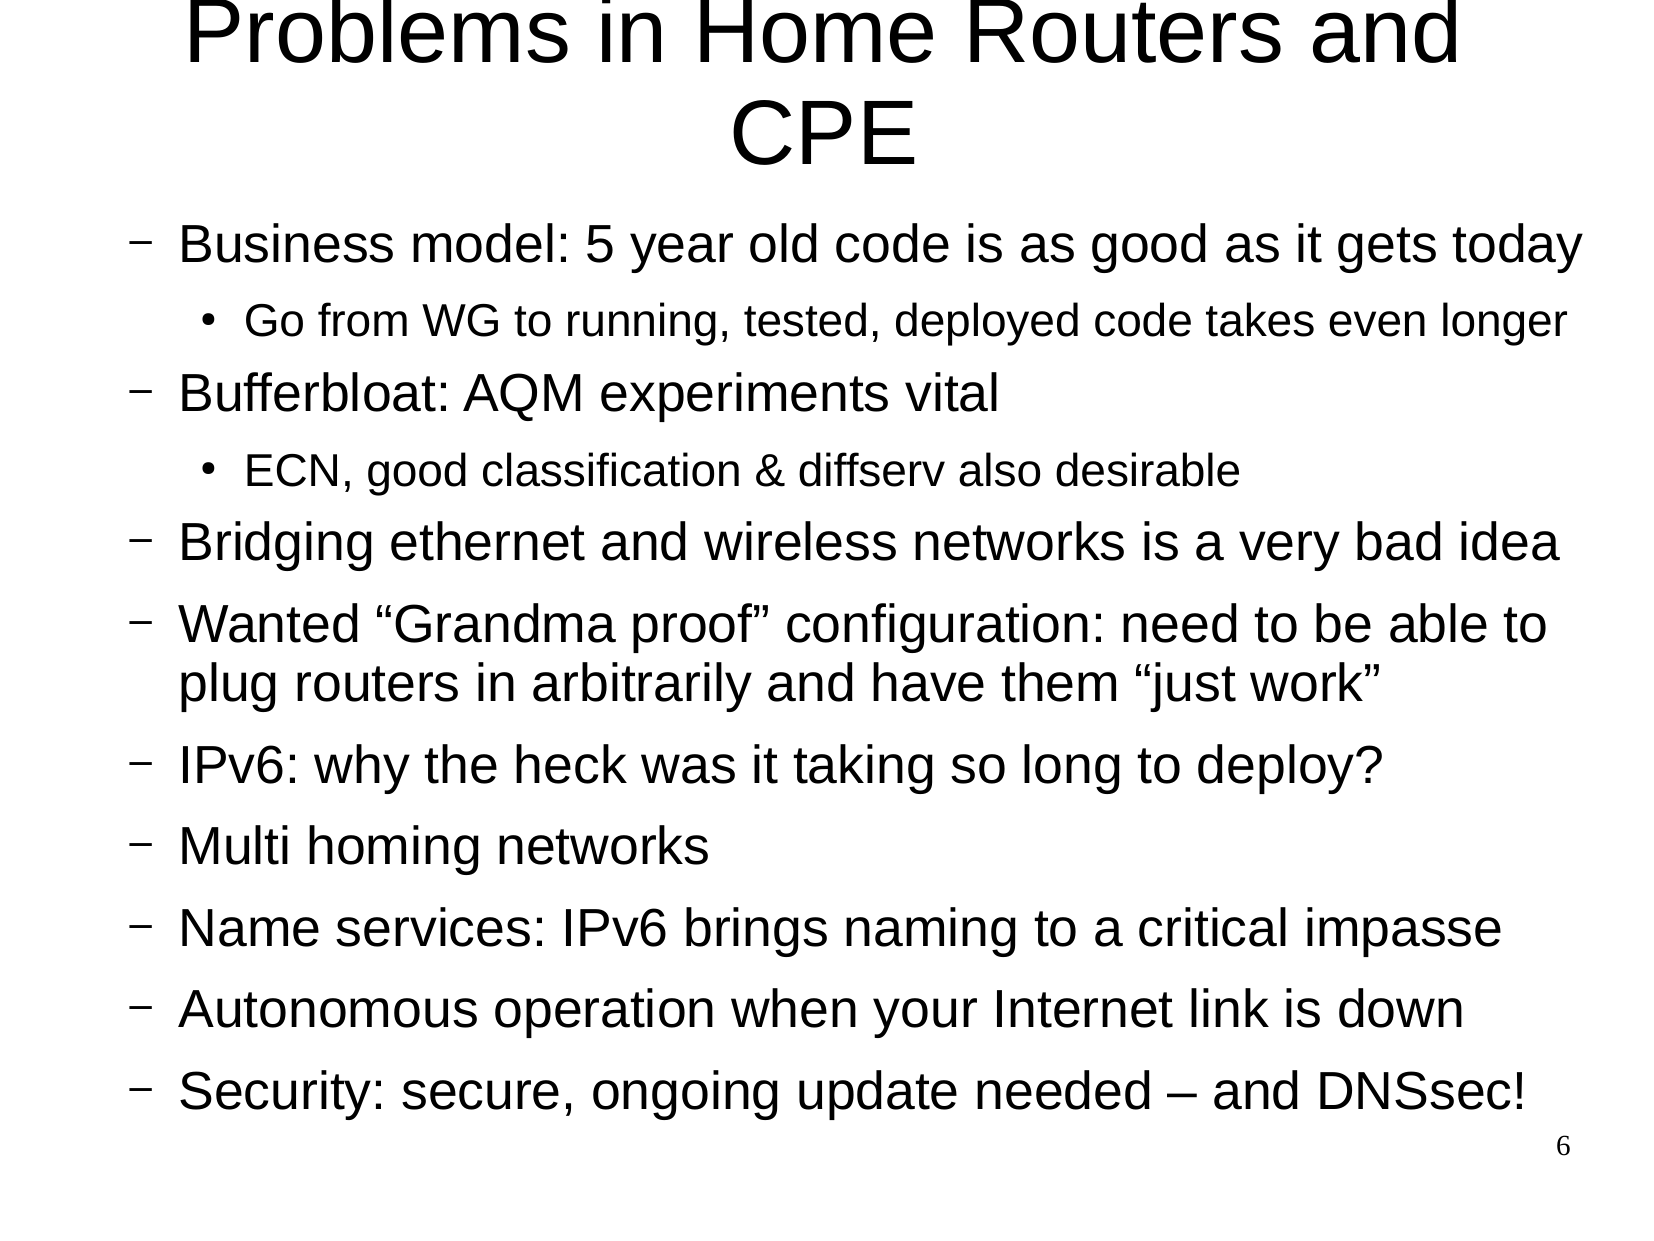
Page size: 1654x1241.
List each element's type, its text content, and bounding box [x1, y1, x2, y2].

list Business model: 5 year old code is as good as it gets today Go from WG to running, tested, deployed code takes even longer Bufferbloat: AQM experiments vital ECN, good classification & diffserv also desirable Bridging ethernet and wireless networks is a very bad idea Wanted “Grandma proof” configuration: need to be able to plug routers in arbitrarily and have them “just work” IPv6: why the heck was it taking so long to deploy? Multi homing networks Name services: IPv6 brings naming to a critical impasse Autonomous operation when your Internet link is down Security: secure, ongoing update needed – and DNSsec! [48, 213, 1603, 1135]
title Problems in Home Routers and CPE [77, 0, 1571, 195]
